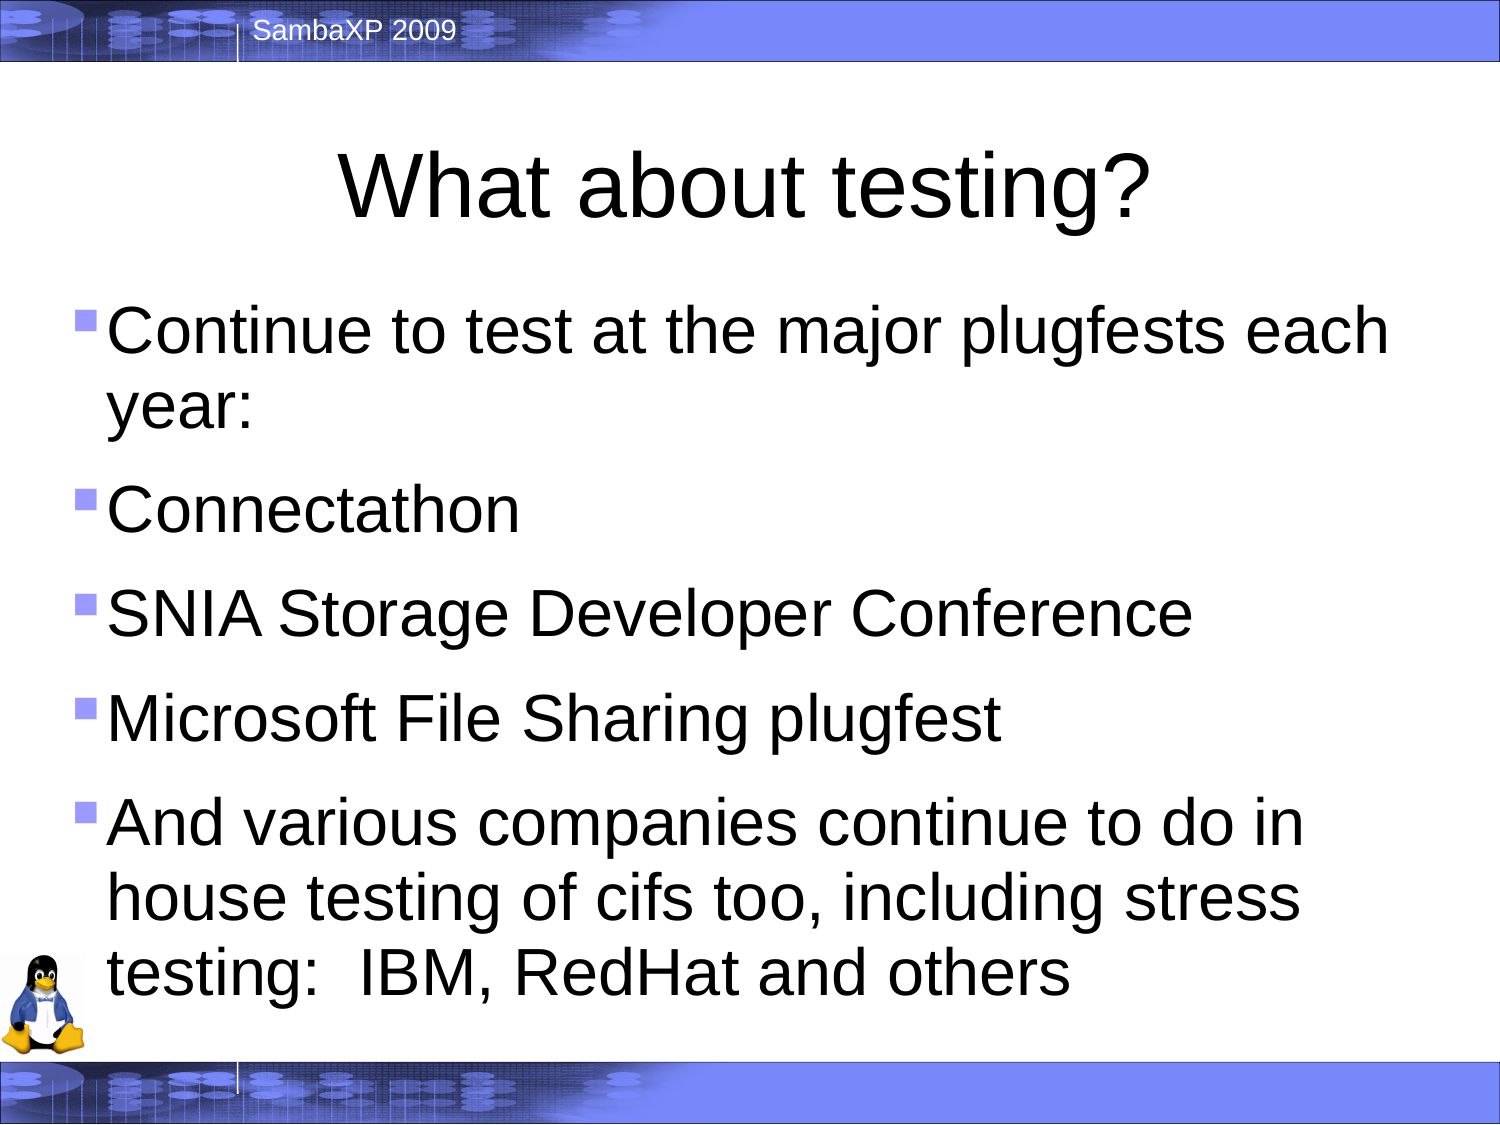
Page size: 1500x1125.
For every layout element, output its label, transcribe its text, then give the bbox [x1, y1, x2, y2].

picture [1, 1, 1499, 61]
title What about testing? [69, 134, 1422, 237]
picture [1, 1063, 1499, 1123]
list Continue to test at the major plugfests each year: Connectathon SNIA Storage Developer Conference Microsoft File Sharing plugfest And various companies continue to do in house testing of cifs too, including stress testing: IBM, RedHat and others [69, 293, 1432, 1036]
